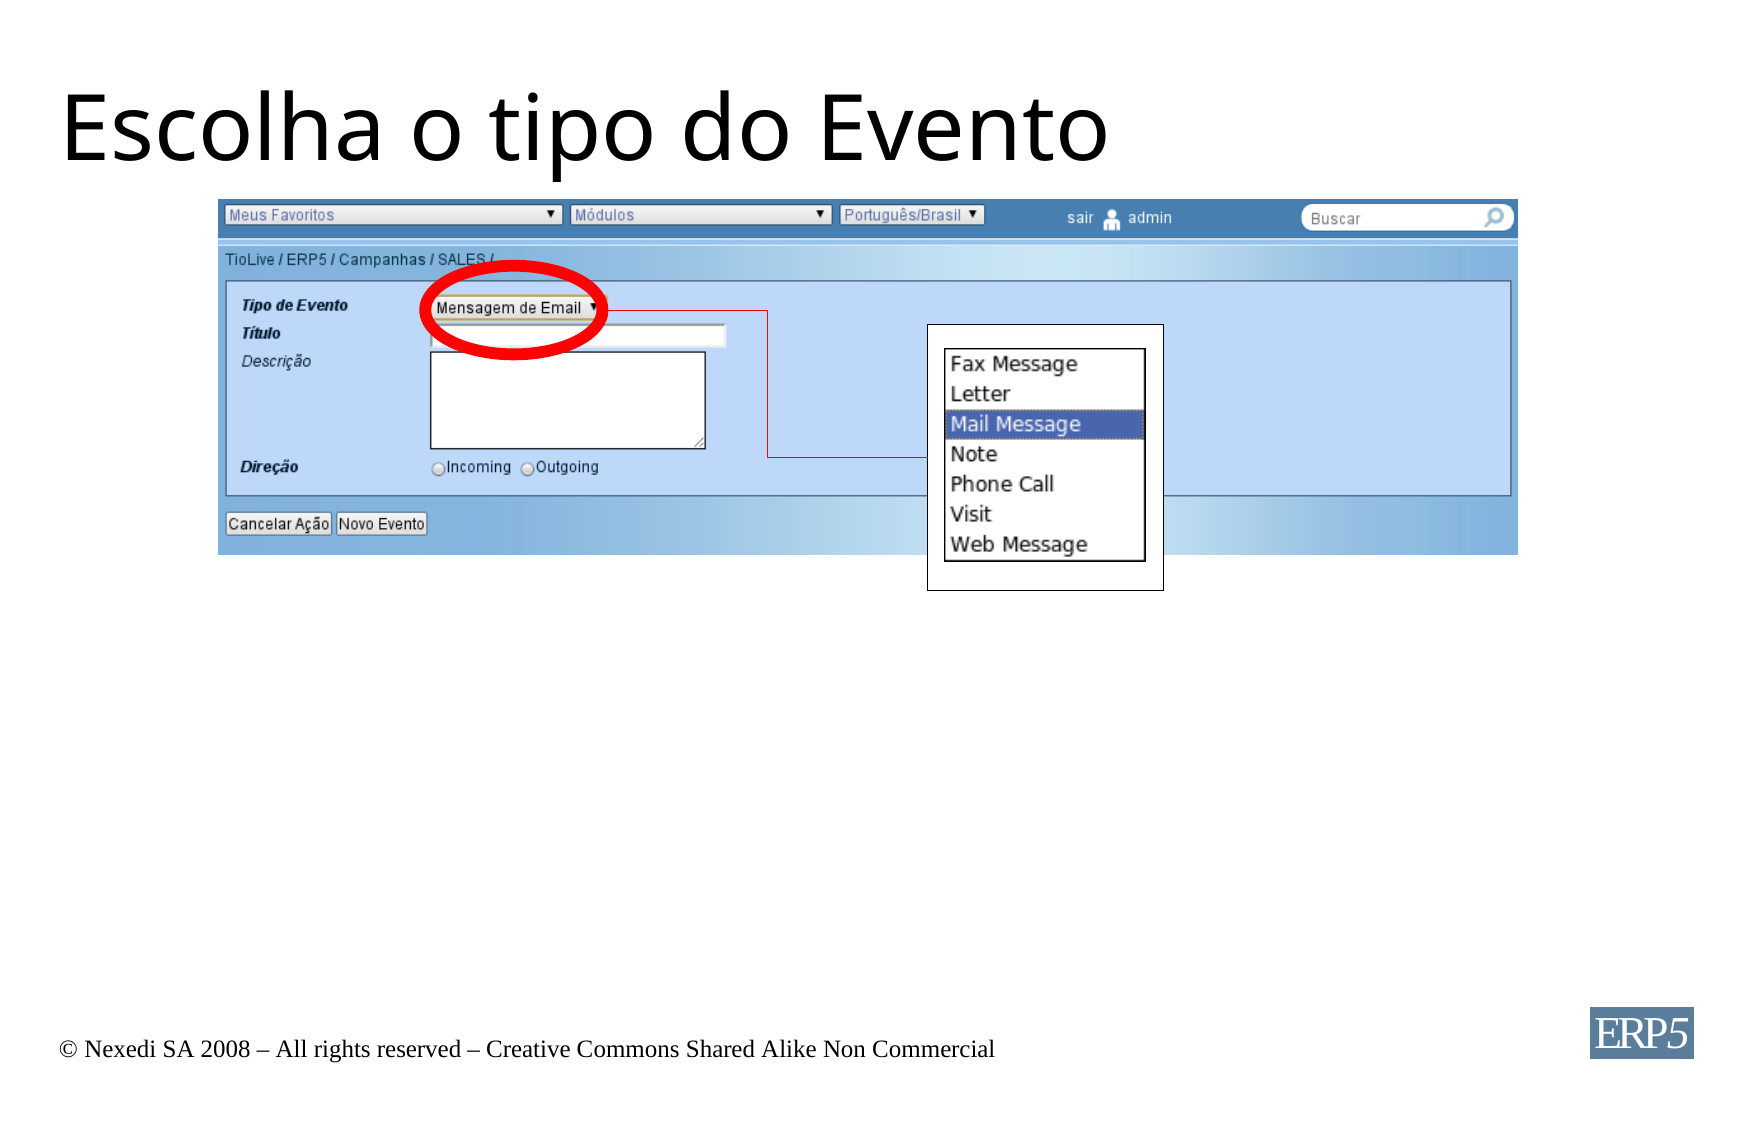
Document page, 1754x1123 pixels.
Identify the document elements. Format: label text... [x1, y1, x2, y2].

picture [218, 199, 1518, 555]
picture [432, 272, 596, 348]
picture [944, 348, 1146, 562]
title Escolha o tipo do Evento [59, 63, 1695, 187]
text_box [927, 324, 1164, 591]
